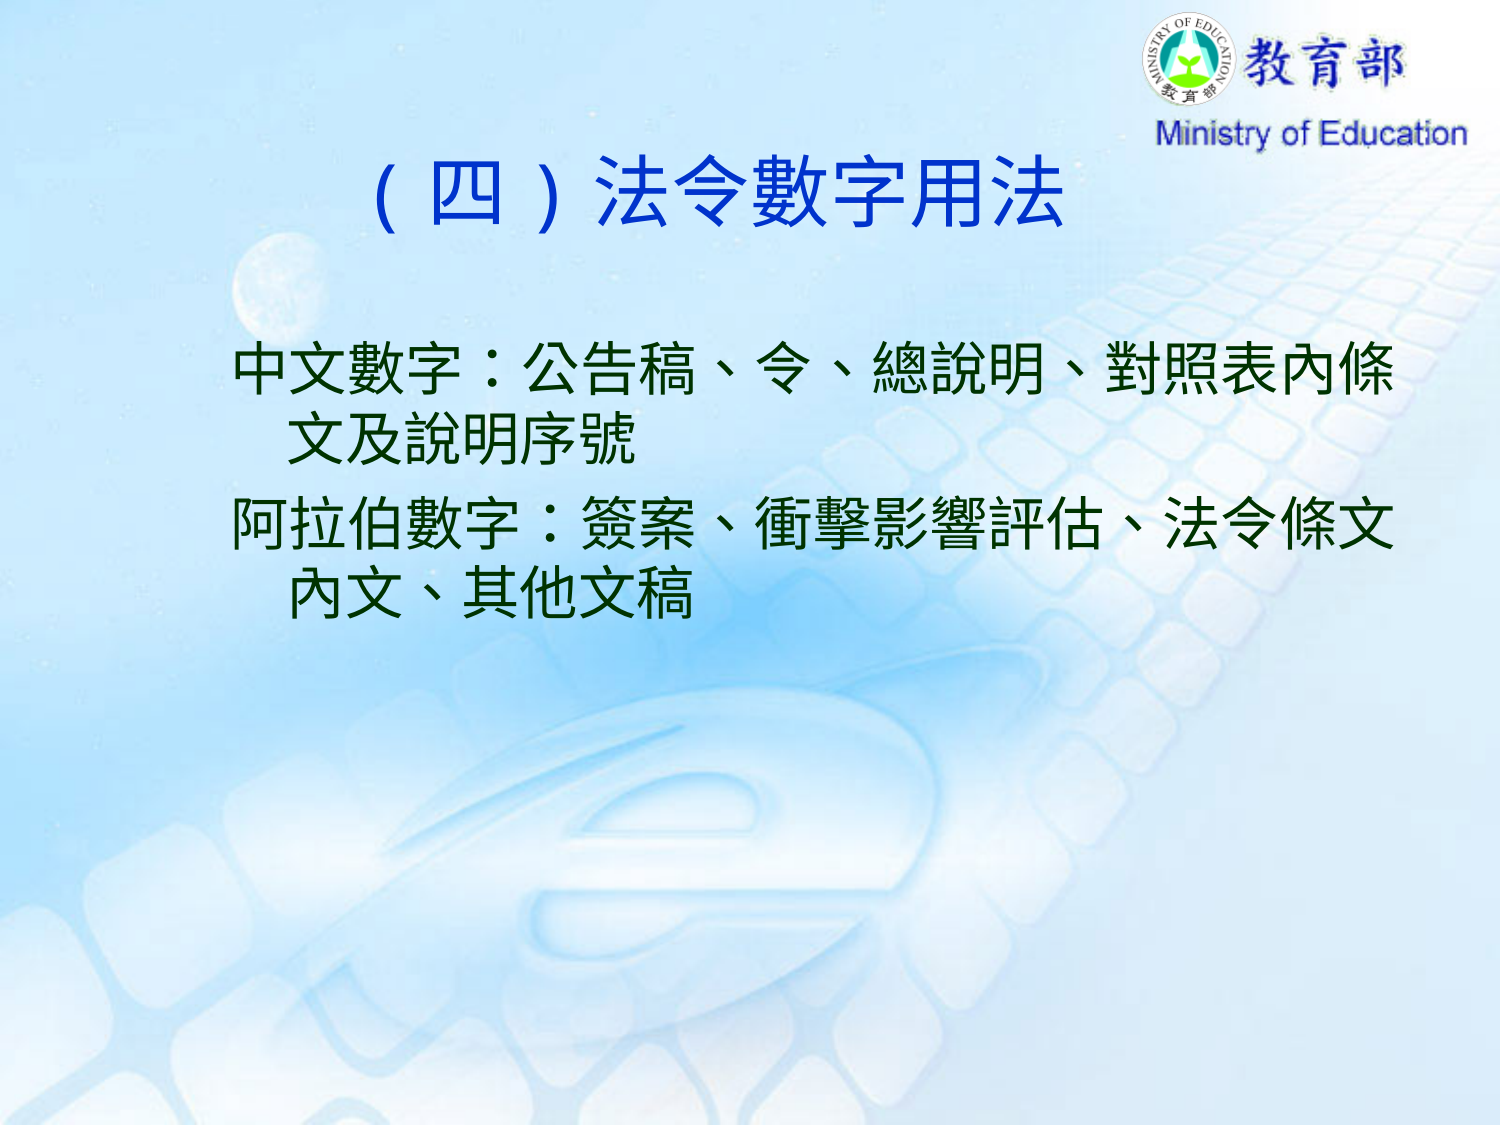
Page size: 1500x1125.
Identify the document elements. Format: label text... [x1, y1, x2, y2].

list 中文數字：公告稿、令、總說明、對照表內條文及說明序號 阿拉伯數字：簽案、衝擊影響評估、法令條文內文、其他文稿 [159, 324, 1459, 657]
title (四)法令數字用法 [88, 113, 1341, 267]
